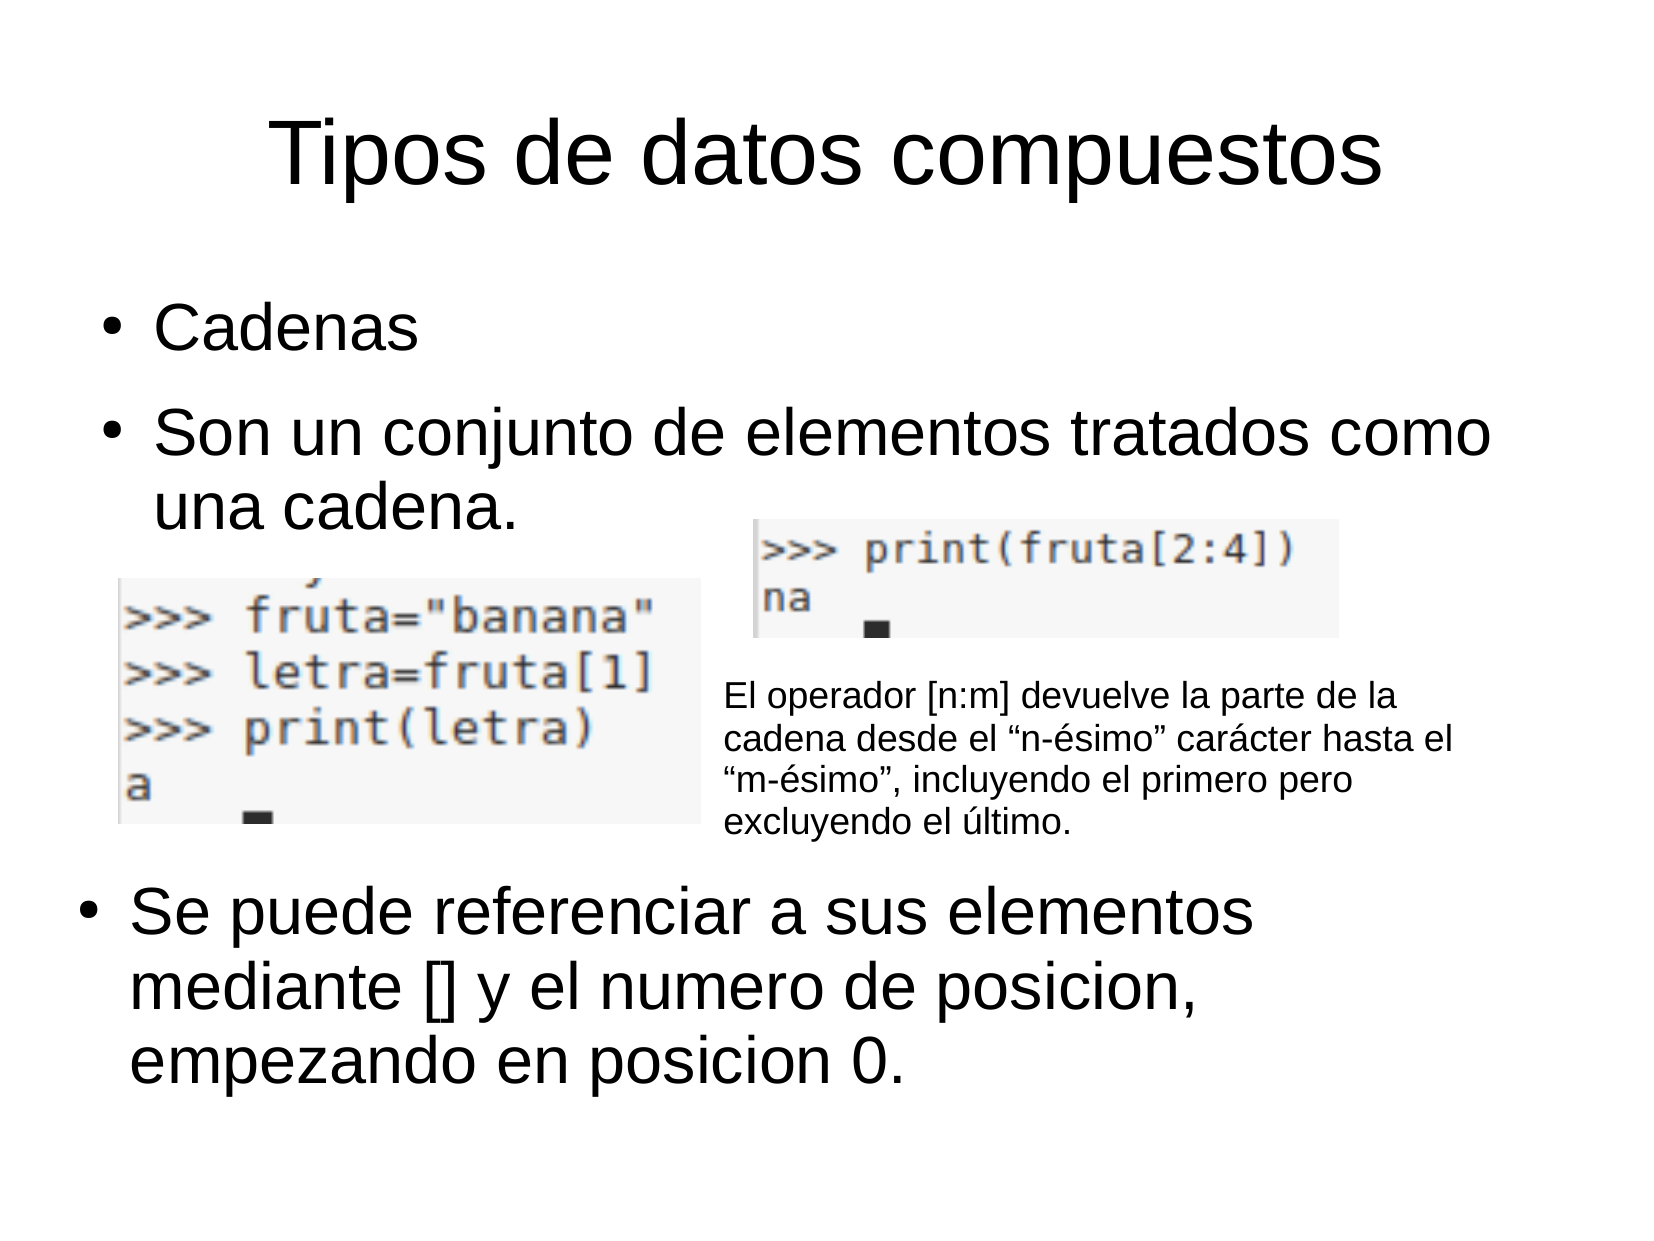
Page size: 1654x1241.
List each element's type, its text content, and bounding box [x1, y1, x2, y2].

title Tipos de datos compuestos [82, 49, 1571, 257]
picture [753, 519, 1339, 638]
list Se puede referenciar a sus elementos mediante [] y el numero de posicion, empezando en posicion 0. [59, 874, 1548, 1139]
list Cadenas Son un conjunto de elementos tratados como una cadena. [82, 290, 1571, 556]
picture [118, 578, 701, 824]
text_box El operador [n:m] devuelve la parte de la cadena desde el “n-ésimo” carácter hasta el “m-ésimo”, incluyendo el primero pero excluyendo el último. [708, 667, 1477, 851]
